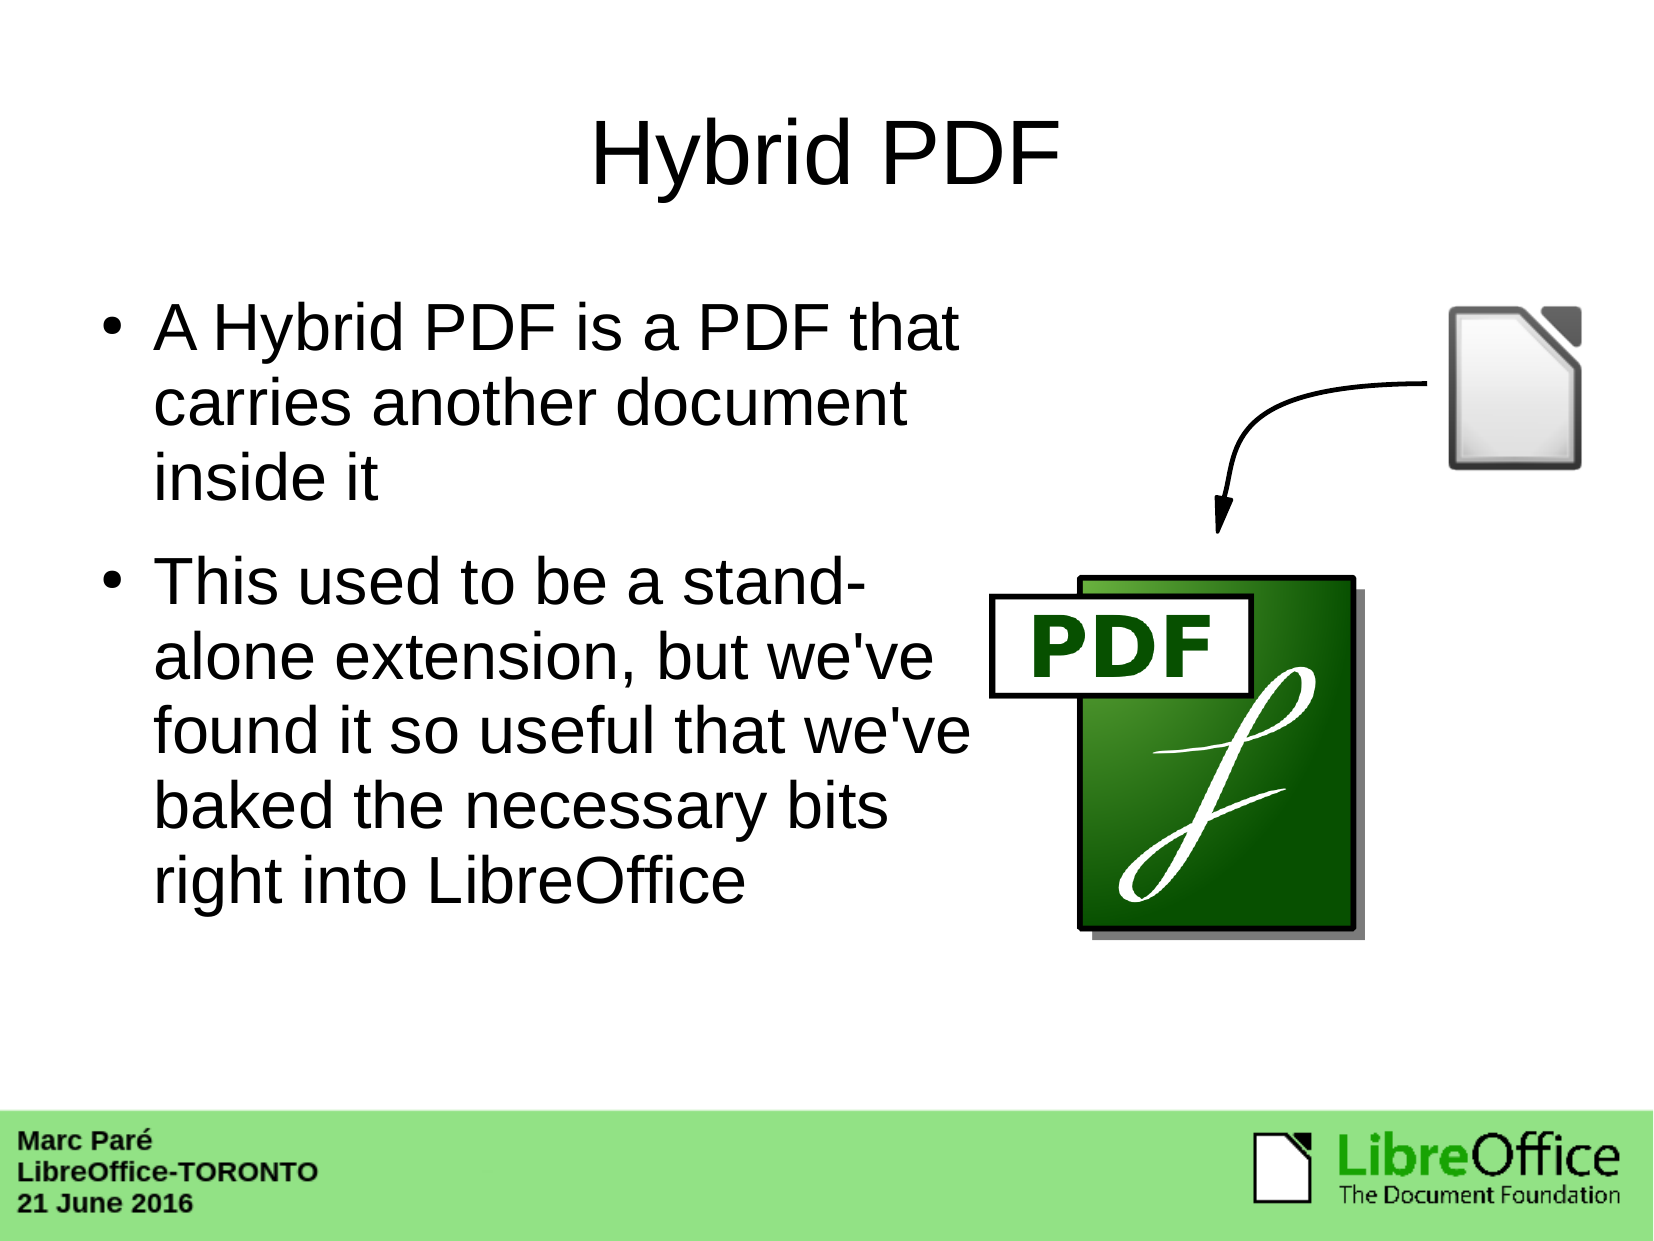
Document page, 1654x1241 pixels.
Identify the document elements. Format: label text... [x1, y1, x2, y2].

list A Hybrid PDF is a PDF that carries another document inside it This used to be a stand-alone extension, but we've found it so useful that we've baked the necessary bits right into LibreOffice [82, 290, 1006, 1010]
picture [0, 0, 1654, 1241]
title Hybrid PDF [82, 49, 1571, 257]
